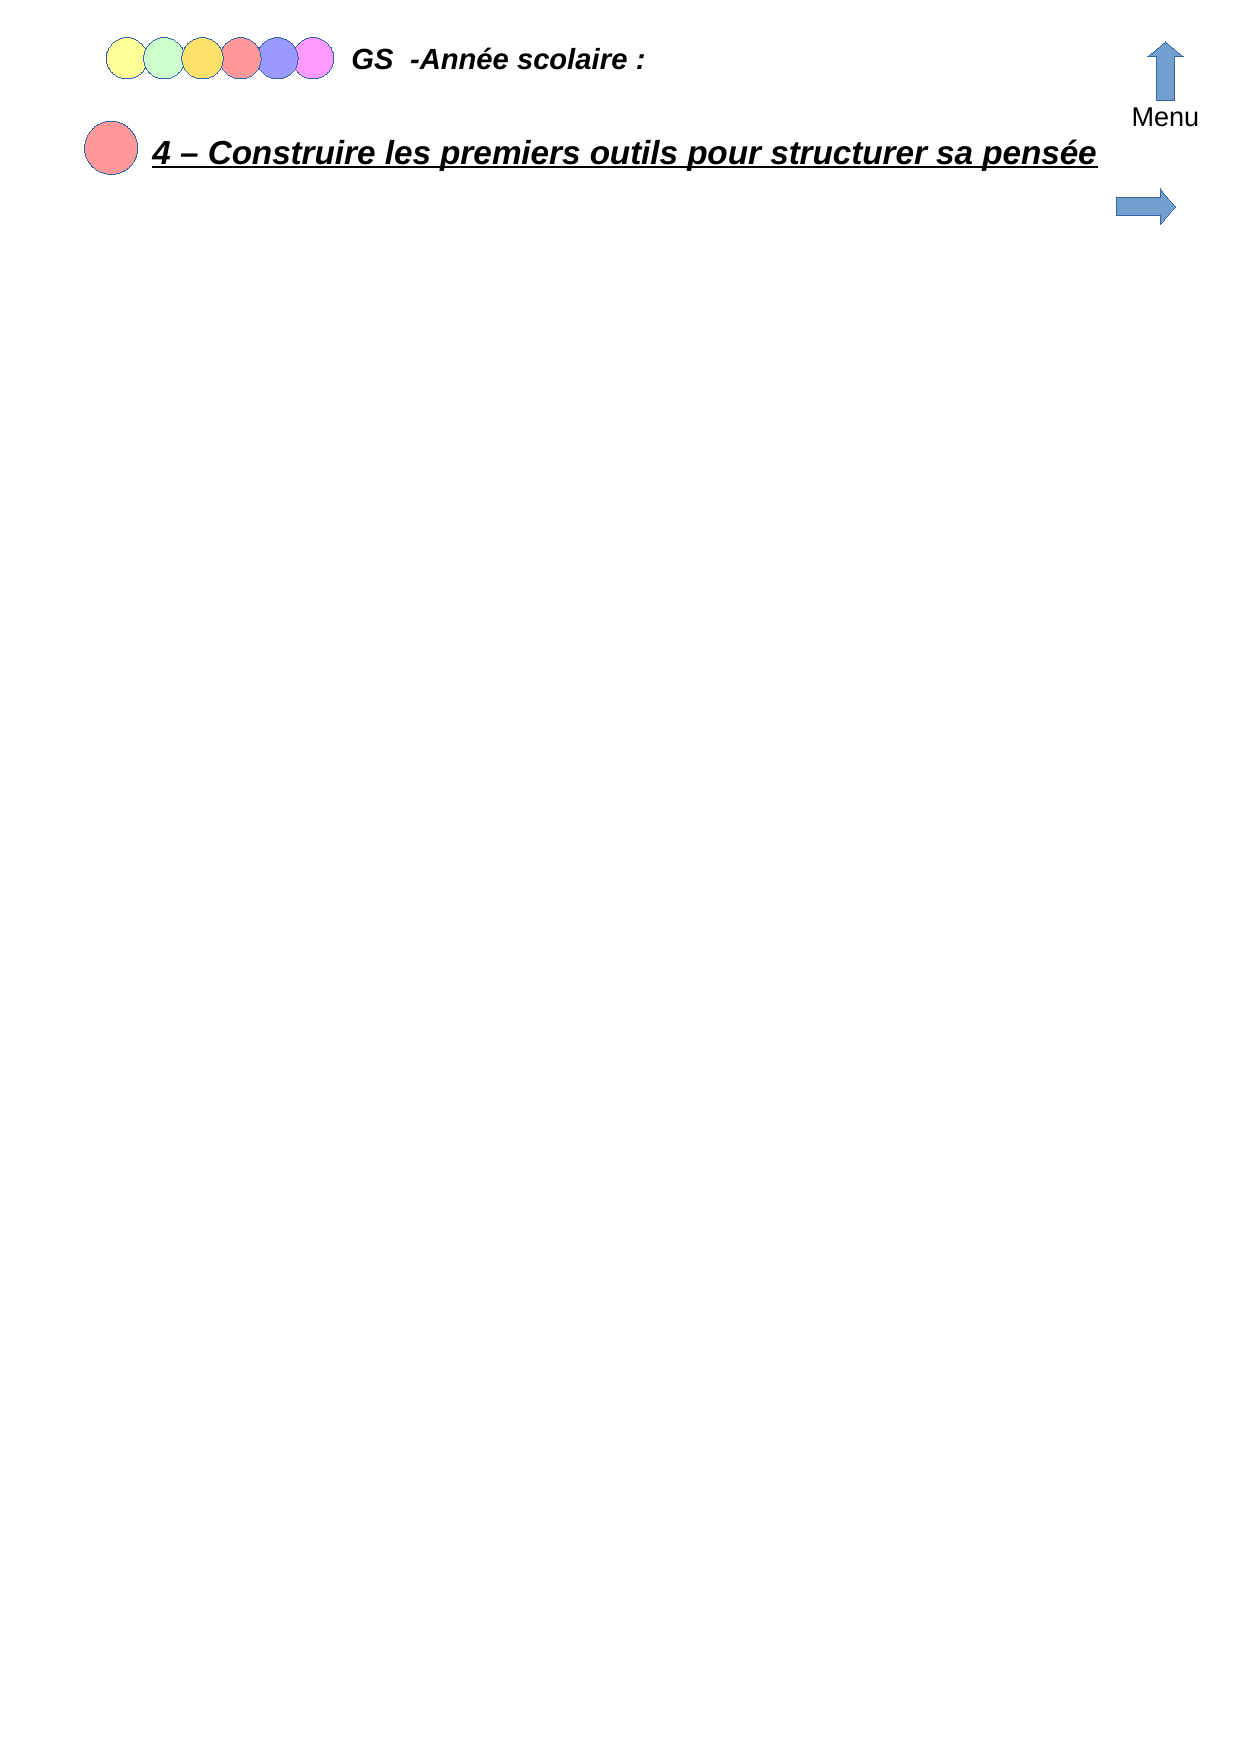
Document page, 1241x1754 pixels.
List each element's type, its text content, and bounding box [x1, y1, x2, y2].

text_box [1116, 188, 1176, 225]
text_box 4 – Construire les premiers outils pour structurer sa pensée [137, 127, 1123, 179]
text_box [106, 37, 334, 79]
text_box GS -Année scolaire : [336, 35, 1058, 86]
text_box [84, 121, 138, 175]
text_box Menu [1147, 41, 1184, 101]
